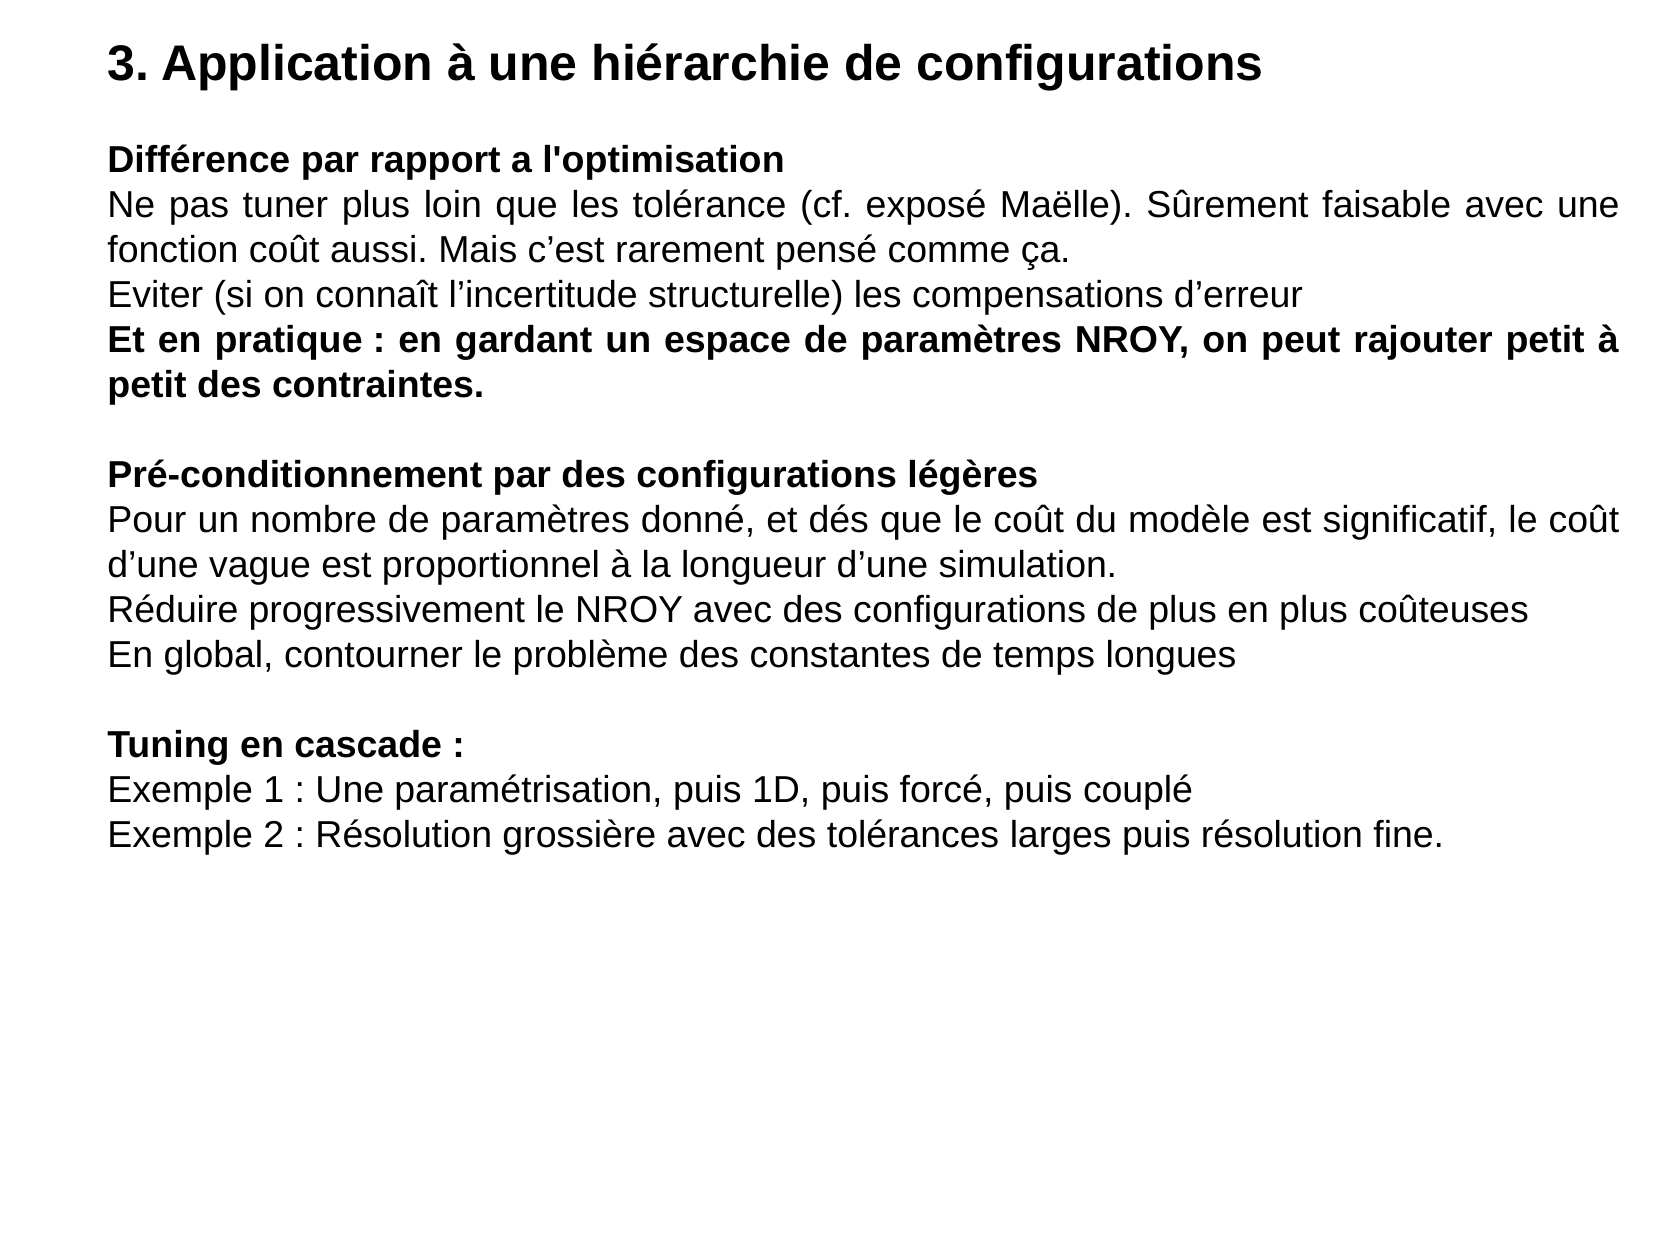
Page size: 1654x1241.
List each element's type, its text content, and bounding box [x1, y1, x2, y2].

text_box 3. Application à une hiérarchie de configurations Différence par rapport a l'optimisation Ne pas tuner plus loin que les tolérance (cf. exposé Maëlle). Sûrement faisable avec une fonction coût aussi. Mais c’est rarement pensé comme ça. Eviter (si on connaît l’incertitude structurelle) les compensations d’erreur Et en pratique : en gardant un espace de paramètres NROY, on peut rajouter petit à petit des contraintes. Pré-conditionnement par des configurations légères Pour un nombre de paramètres donné, et dés que le coût du modèle est significatif, le coût d’une vague est proportionnel à la longueur d’une simulation. Réduire progressivement le NROY avec des configurations de plus en plus coûteuses En global, contourner le problème des constantes de temps longues Tuning en cascade : Exemple 1 : Une paramétrisation, puis 1D, puis forcé, puis couplé Exemple 2 : Résolution grossière avec des tolérances larges puis résolution fine. [108, 30, 1620, 179]
